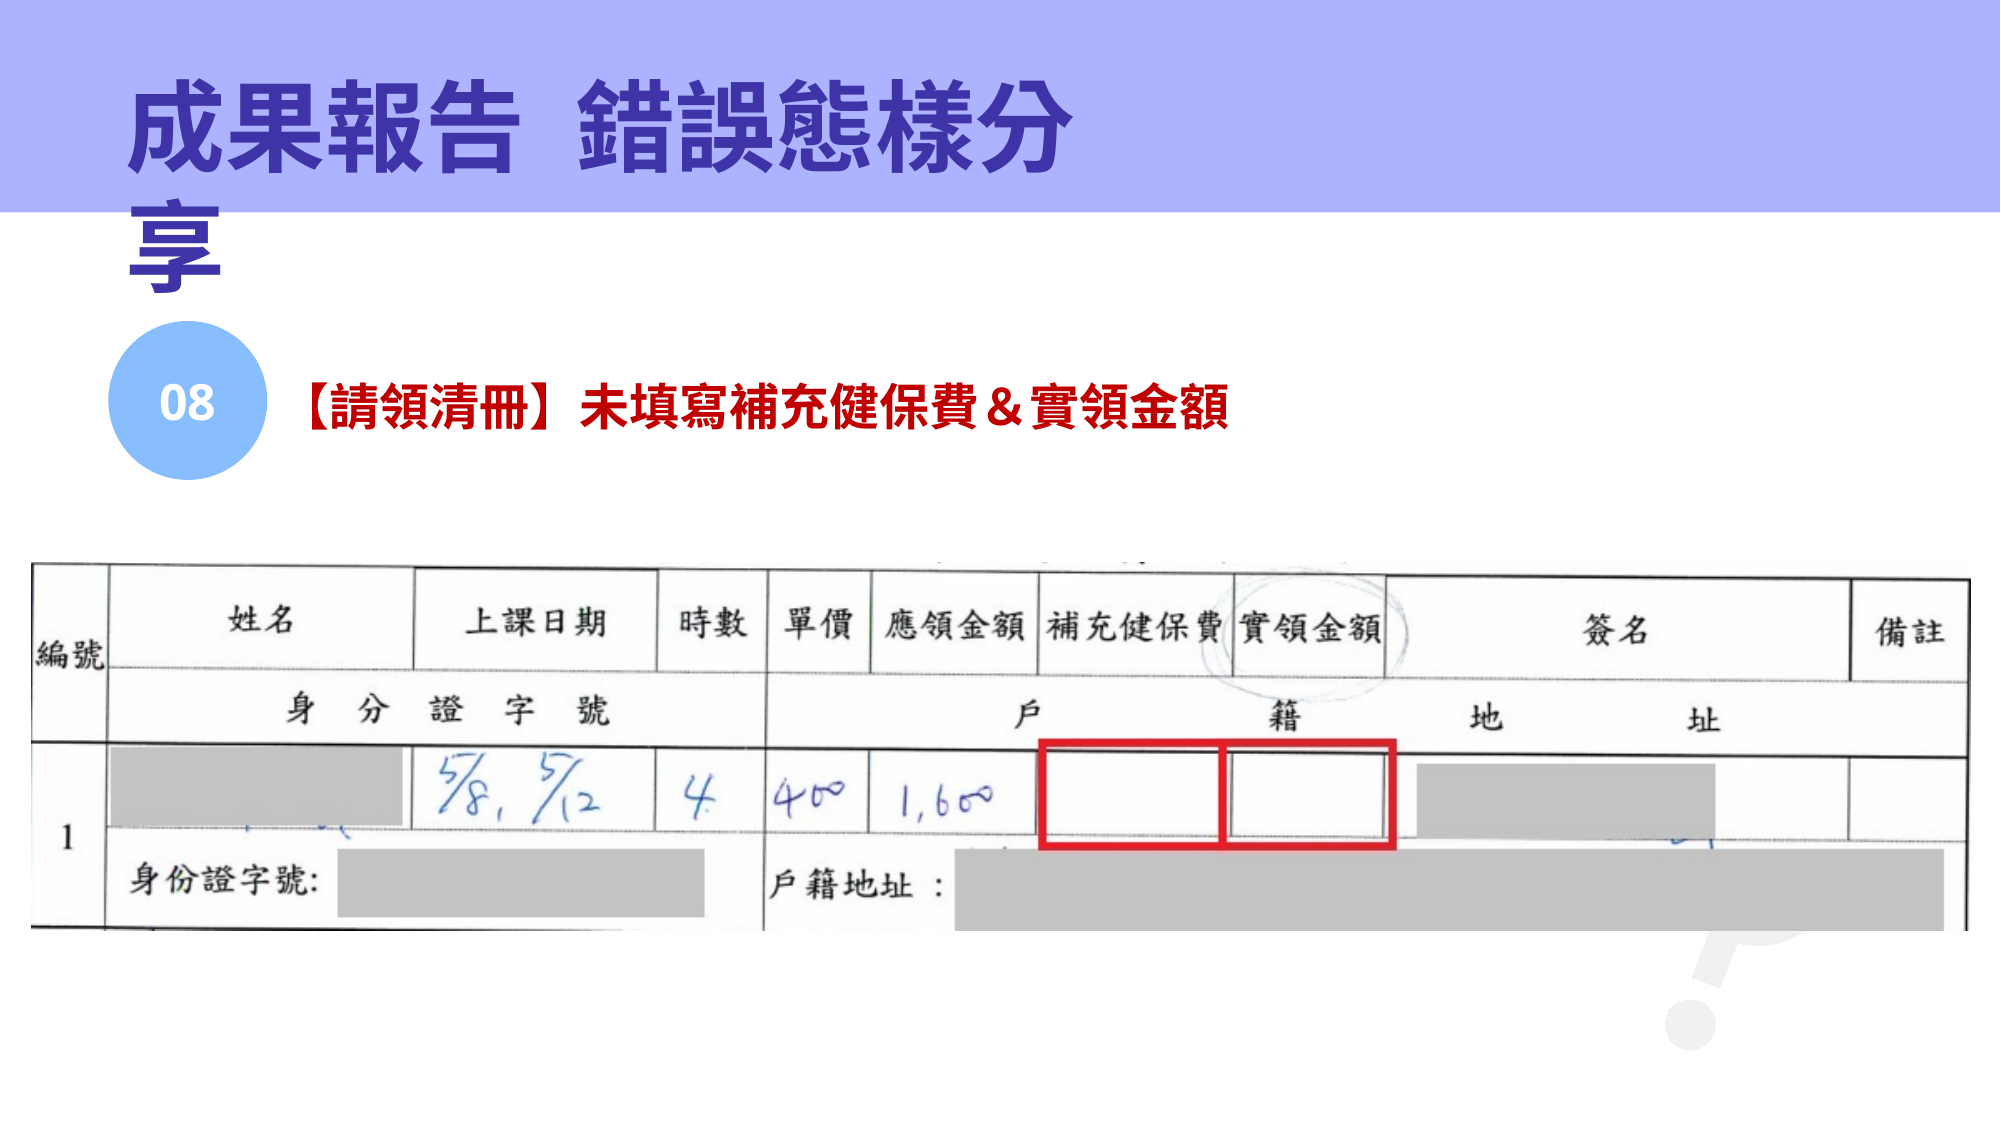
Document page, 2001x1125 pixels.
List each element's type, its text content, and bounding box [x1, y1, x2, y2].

picture [31, 562, 2000, 1125]
text_box 08 [108, 320, 268, 480]
title 成果報告 錯誤態樣分享 [105, 44, 1189, 170]
title 【請領清冊】未填寫補充健保費＆實領金額 [259, 355, 1828, 453]
